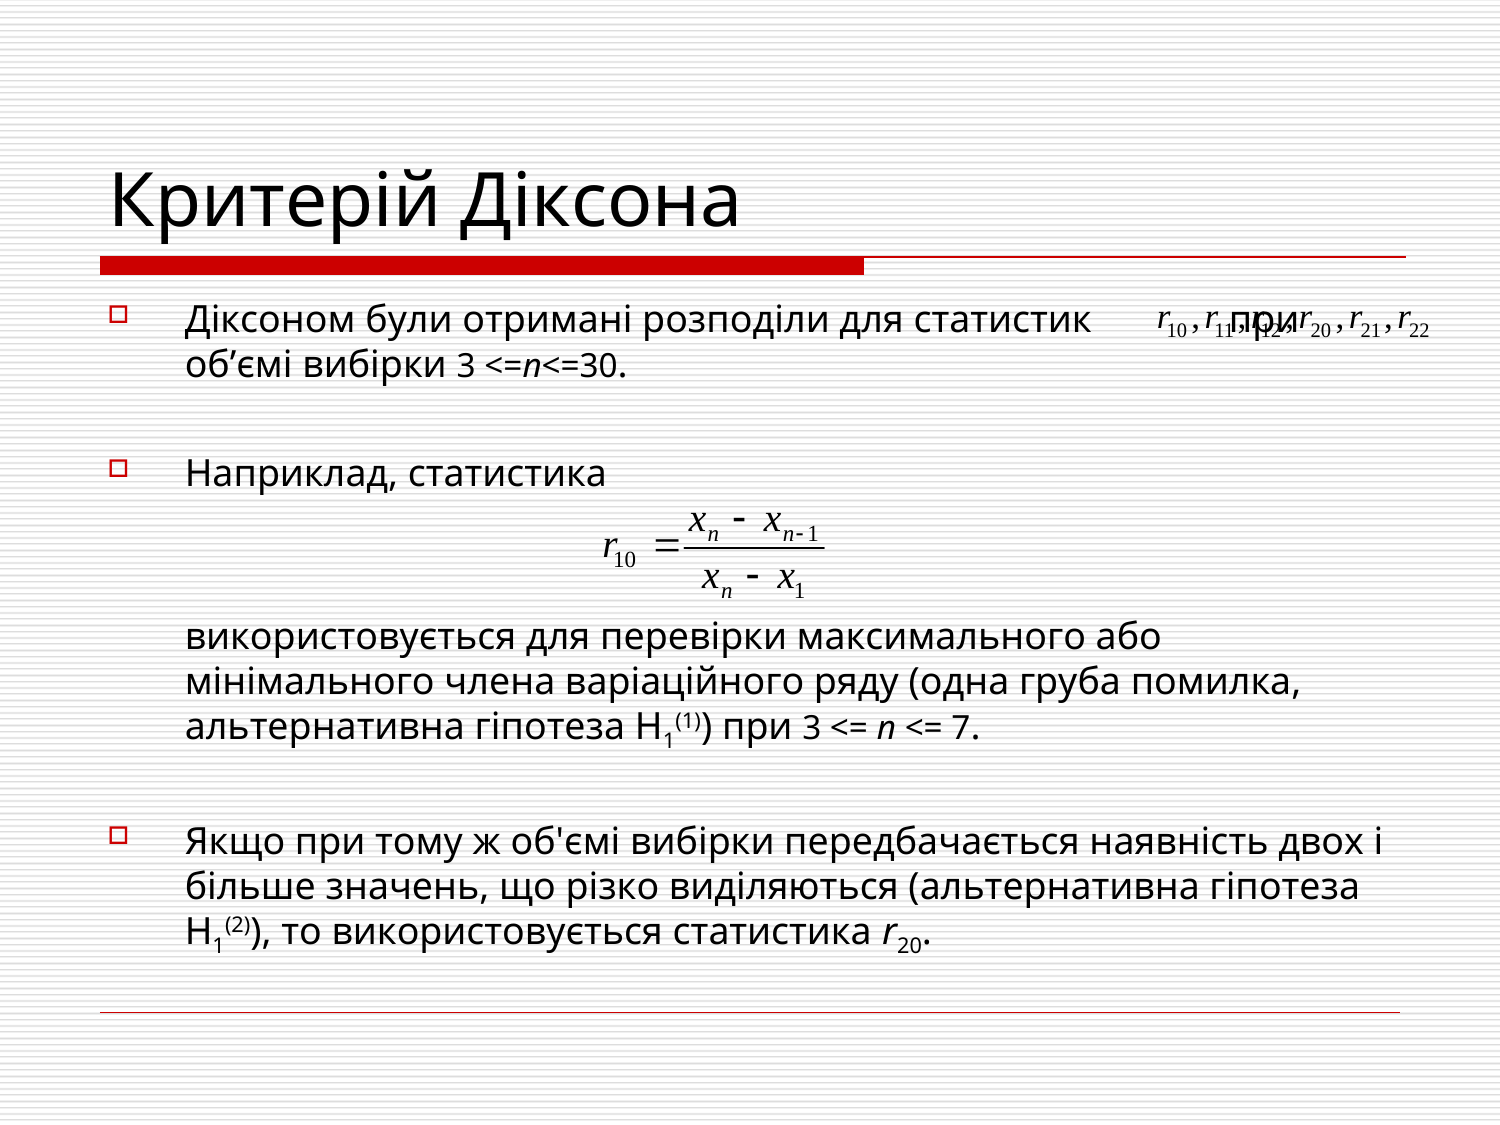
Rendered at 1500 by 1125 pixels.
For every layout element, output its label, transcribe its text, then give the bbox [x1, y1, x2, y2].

chart [1151, 293, 1436, 347]
list Діксоном були отримані розподіли для статистик при об’ємі вибірки 3 <=n<=30. Наприклад, статистика використовується для перевірки максимального або мінімального члена варіаційного ряду (одна груба помилка, альтернативна гіпотеза Н1(1)) при 3 <= n <= 7. Якщо при тому ж об'ємі вибірки передбачається наявність двох і більше значень, що різко виділяються (альтернативна гіпотеза Н1(2)), то використовується статистика r20. [92, 287, 1406, 988]
chart [596, 491, 833, 608]
picture [0, 0, 1500, 1125]
title Критерій Діксона [94, 49, 1407, 250]
